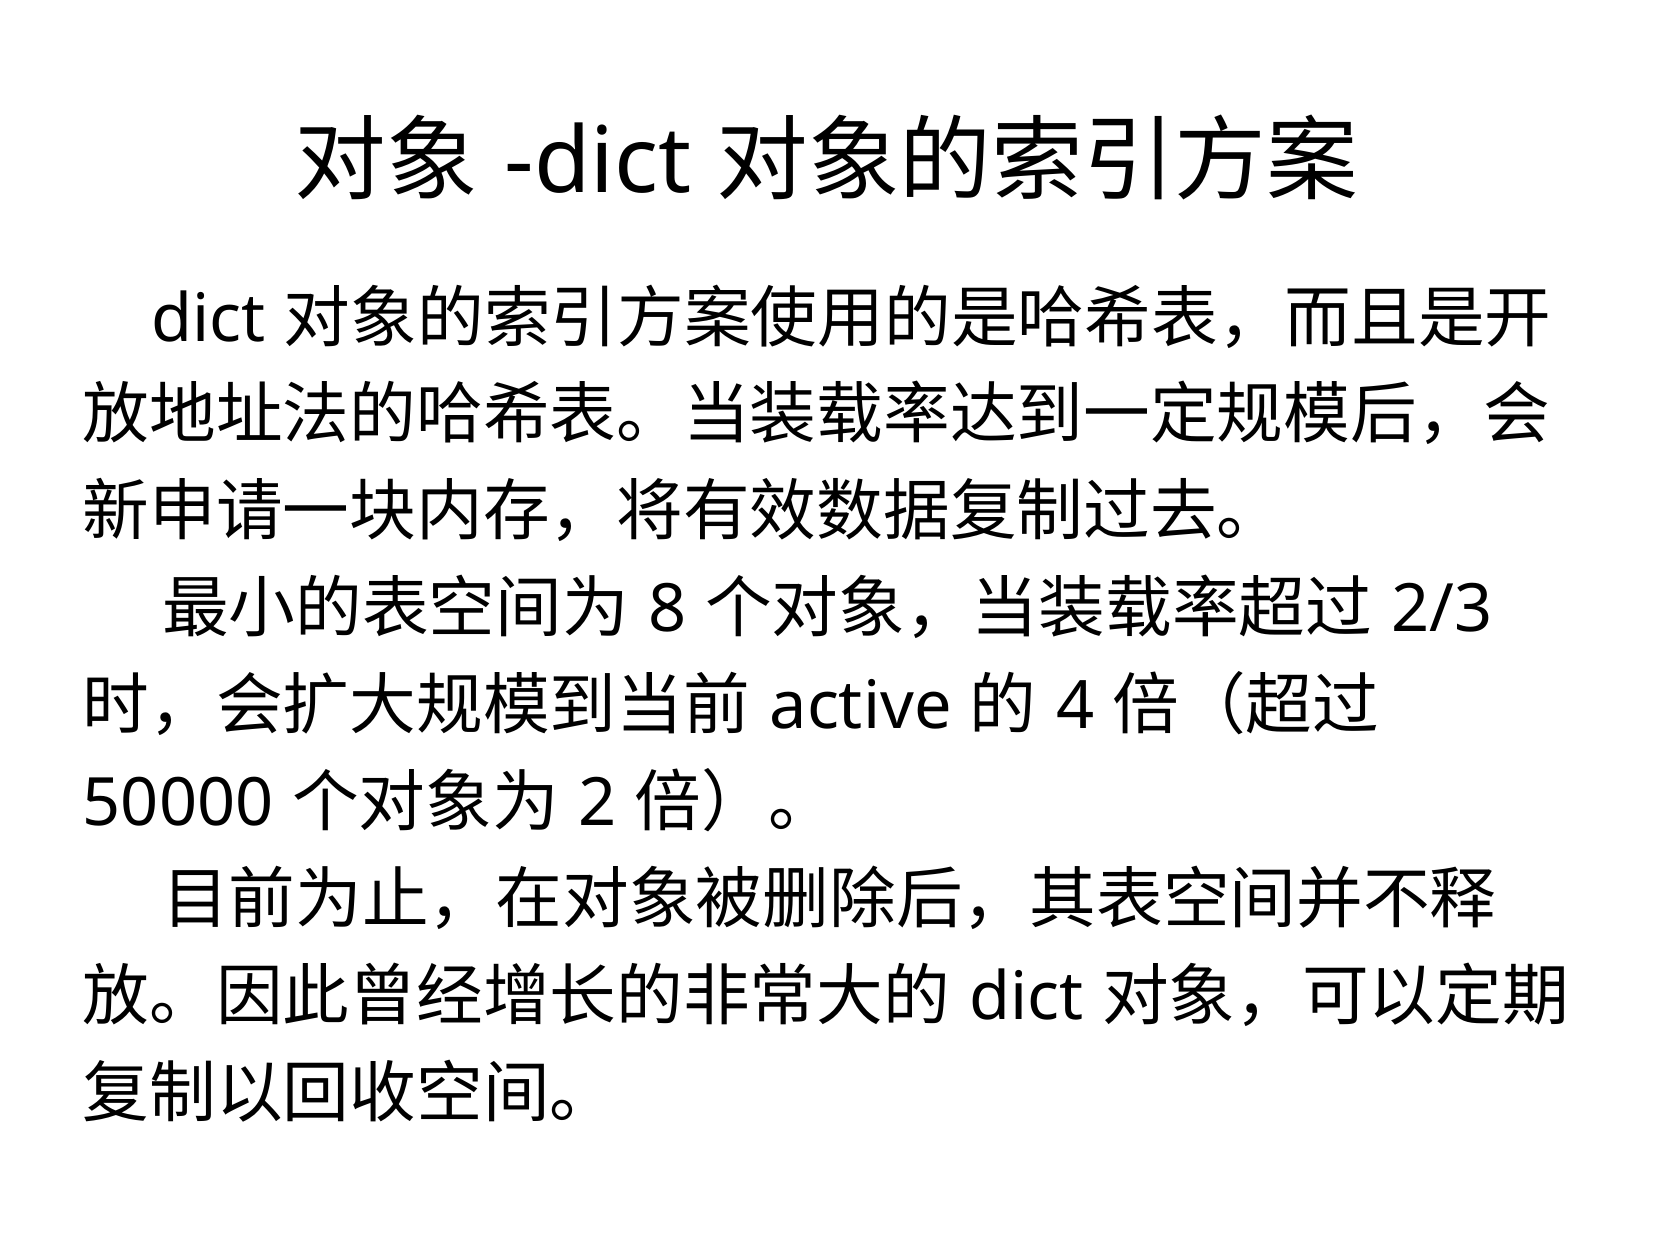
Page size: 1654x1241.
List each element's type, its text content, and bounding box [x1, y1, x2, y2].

title 对象-dict对象的索引方案 [82, 56, 1571, 250]
subtitle dict对象的索引方案使用的是哈希表，而且是开放地址法的哈希表。当装载率达到一定规模后，会新申请一块内存，将有效数据复制过去。 最小的表空间为8个对象，当装载率超过2/3时，会扩大规模到当前active的4倍（超过50000个对象为2倍）。 目前为止，在对象被删除后，其表空间并不释放。因此曾经增长的非常大的dict对象，可以定期复制以回收空间。 [82, 297, 1571, 1102]
